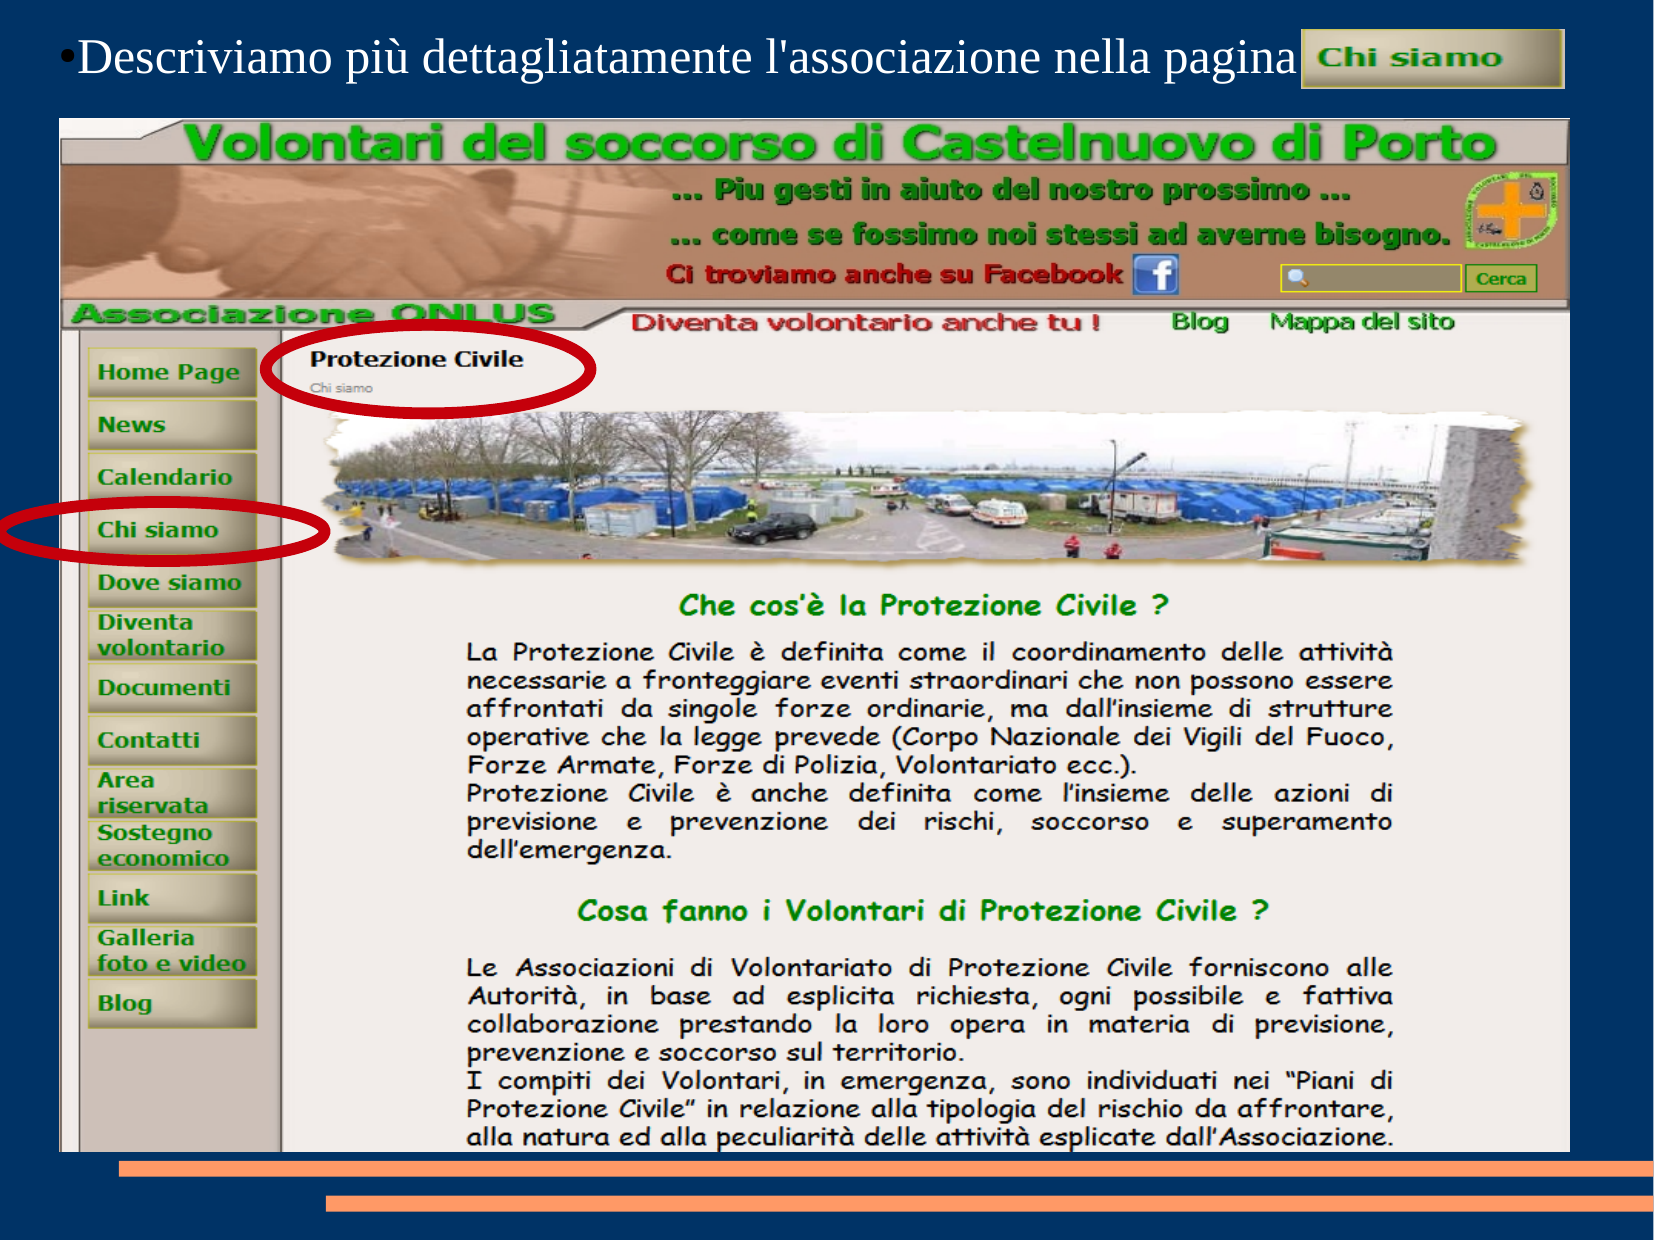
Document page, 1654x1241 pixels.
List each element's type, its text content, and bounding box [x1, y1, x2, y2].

picture [1301, 29, 1565, 89]
picture [59, 508, 318, 555]
picture [59, 118, 1570, 1152]
text_box Descriviamo più dettagliatamente l'associazione nella pagina [59, 29, 1300, 143]
